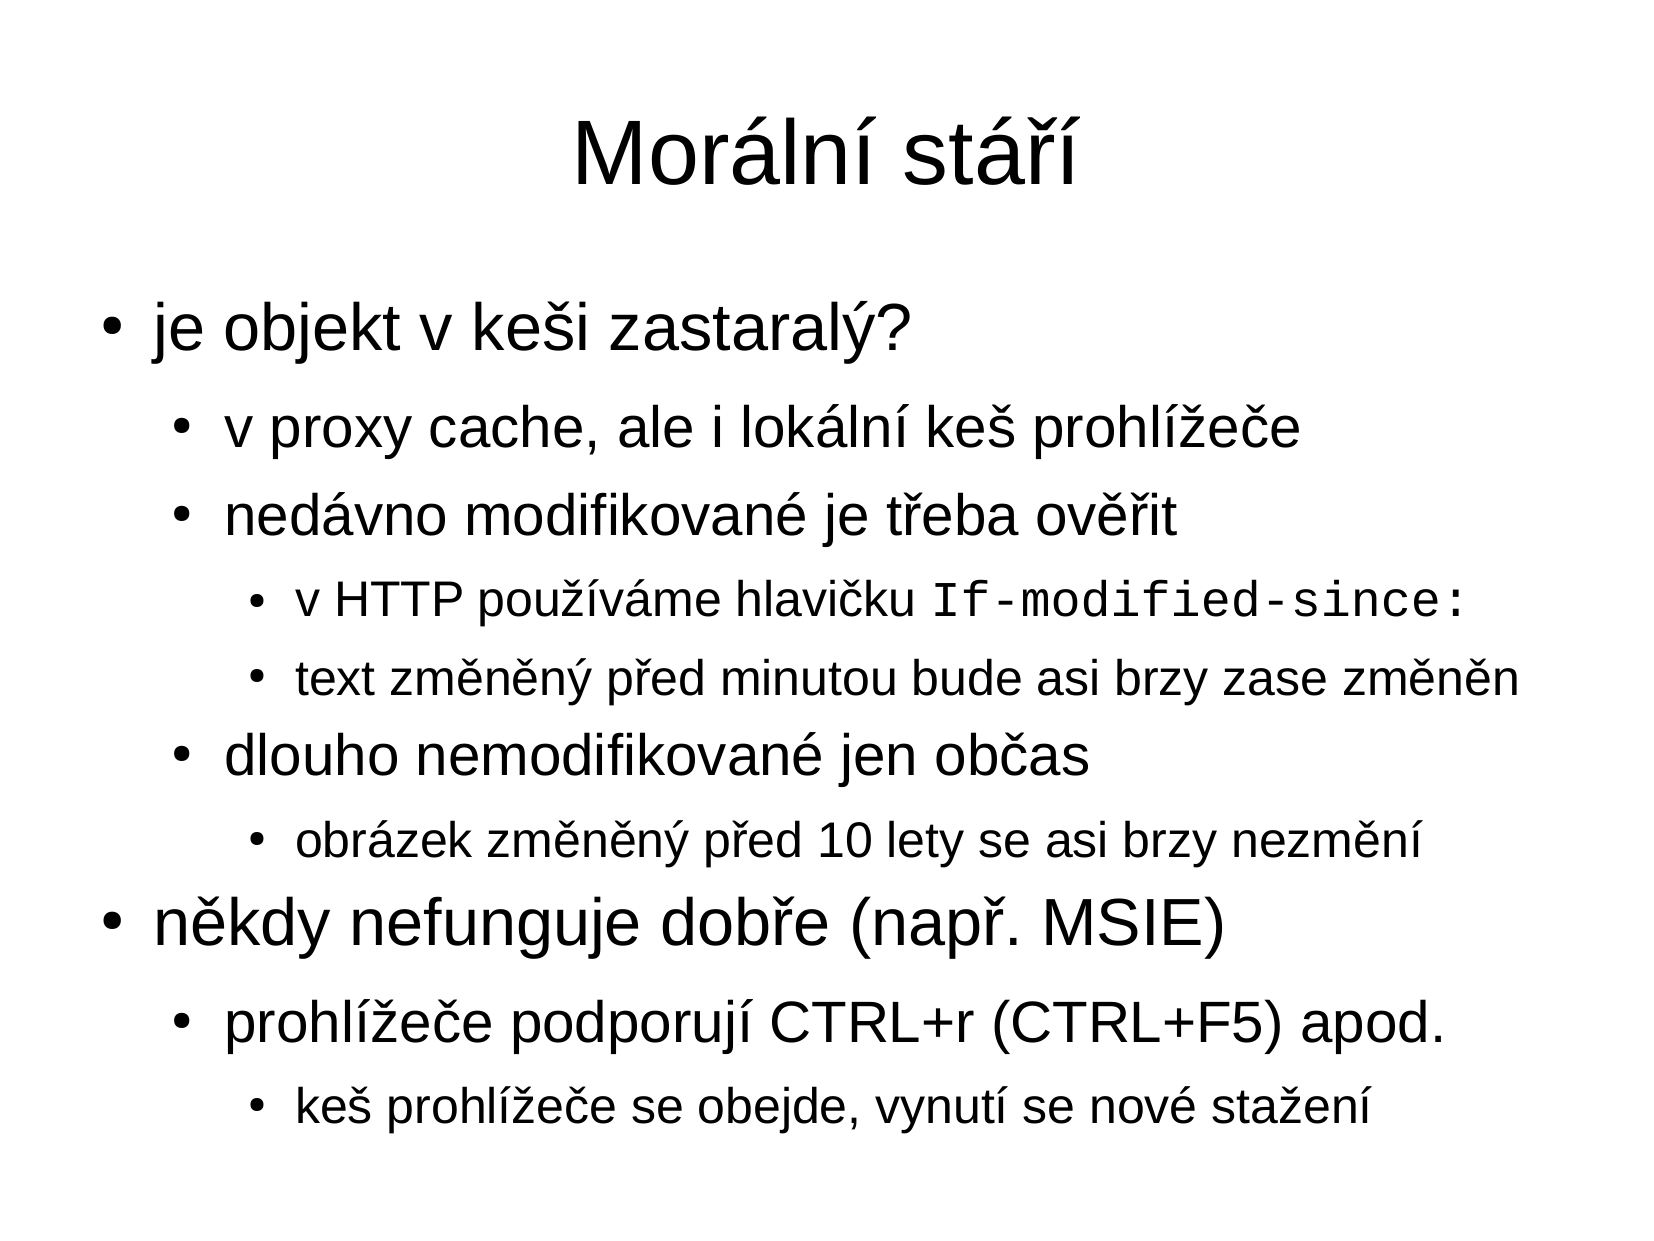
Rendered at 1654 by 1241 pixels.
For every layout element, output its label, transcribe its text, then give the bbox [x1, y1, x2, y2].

title Morální stáří [82, 49, 1571, 257]
list je objekt v keši zastaralý? v proxy cache, ale i lokální keš prohlížeče nedávno modifikované je třeba ověřit v HTTP používáme hlavičku If-modified-since: text změněný před minutou bude asi brzy zase změněn dlouho nemodifikované jen občas obrázek změněný před 10 lety se asi brzy nezmění někdy nefunguje dobře (např. MSIE) prohlížeče podporují CTRL+r (CTRL+F5) apod. keš prohlížeče se obejde, vynutí se nové stažení [82, 290, 1571, 1135]
